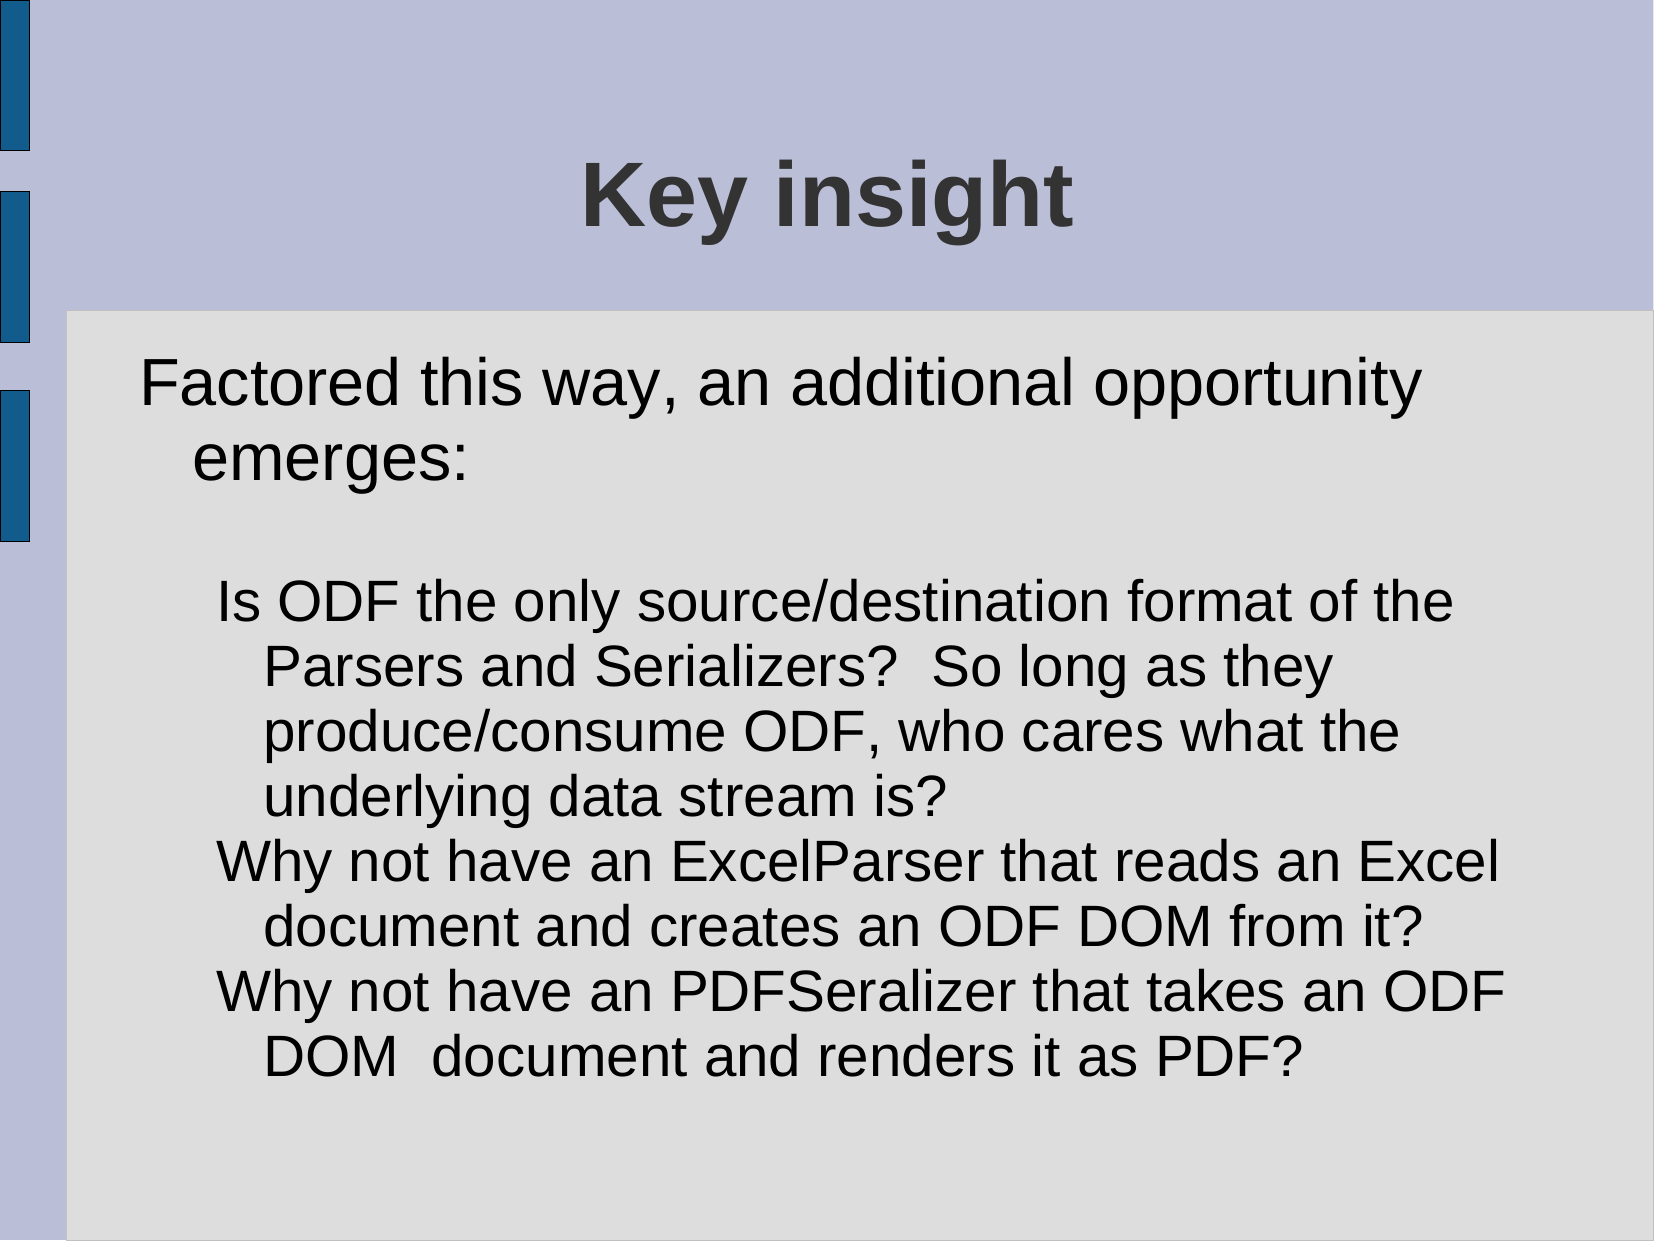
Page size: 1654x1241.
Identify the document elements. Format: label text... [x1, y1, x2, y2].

list Factored this way, an additional opportunity emerges: Is ODF the only source/destination format of the Parsers and Serializers? So long as they produce/consume ODF, who cares what the underlying data stream is? Why not have an ExcelParser that reads an Excel document and creates an ODF DOM from it? Why not have an PDFSeralizer that takes an ODF DOM document and renders it as PDF? [121, 344, 1534, 1153]
title Key insight [121, 91, 1534, 299]
